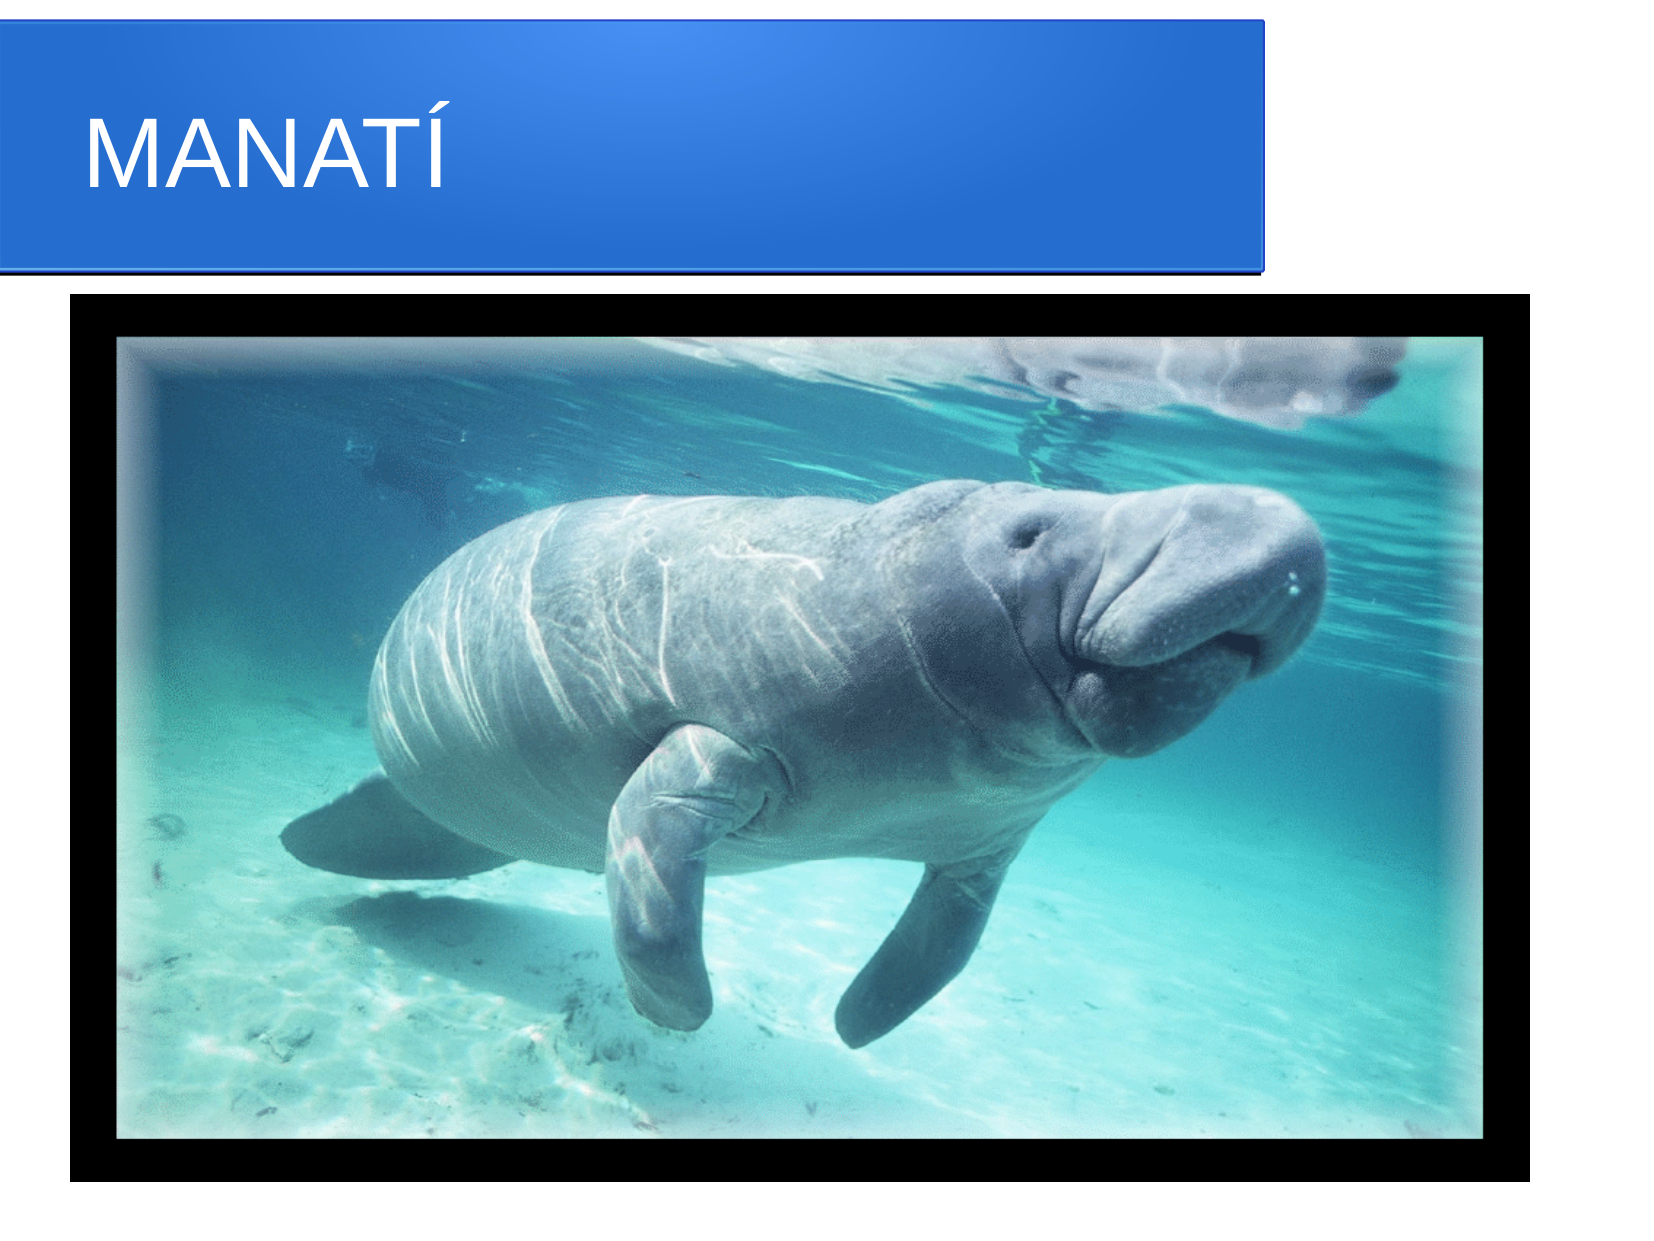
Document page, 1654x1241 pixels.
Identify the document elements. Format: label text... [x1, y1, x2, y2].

title MANATÍ [82, 49, 1250, 257]
picture [70, 294, 1530, 1182]
